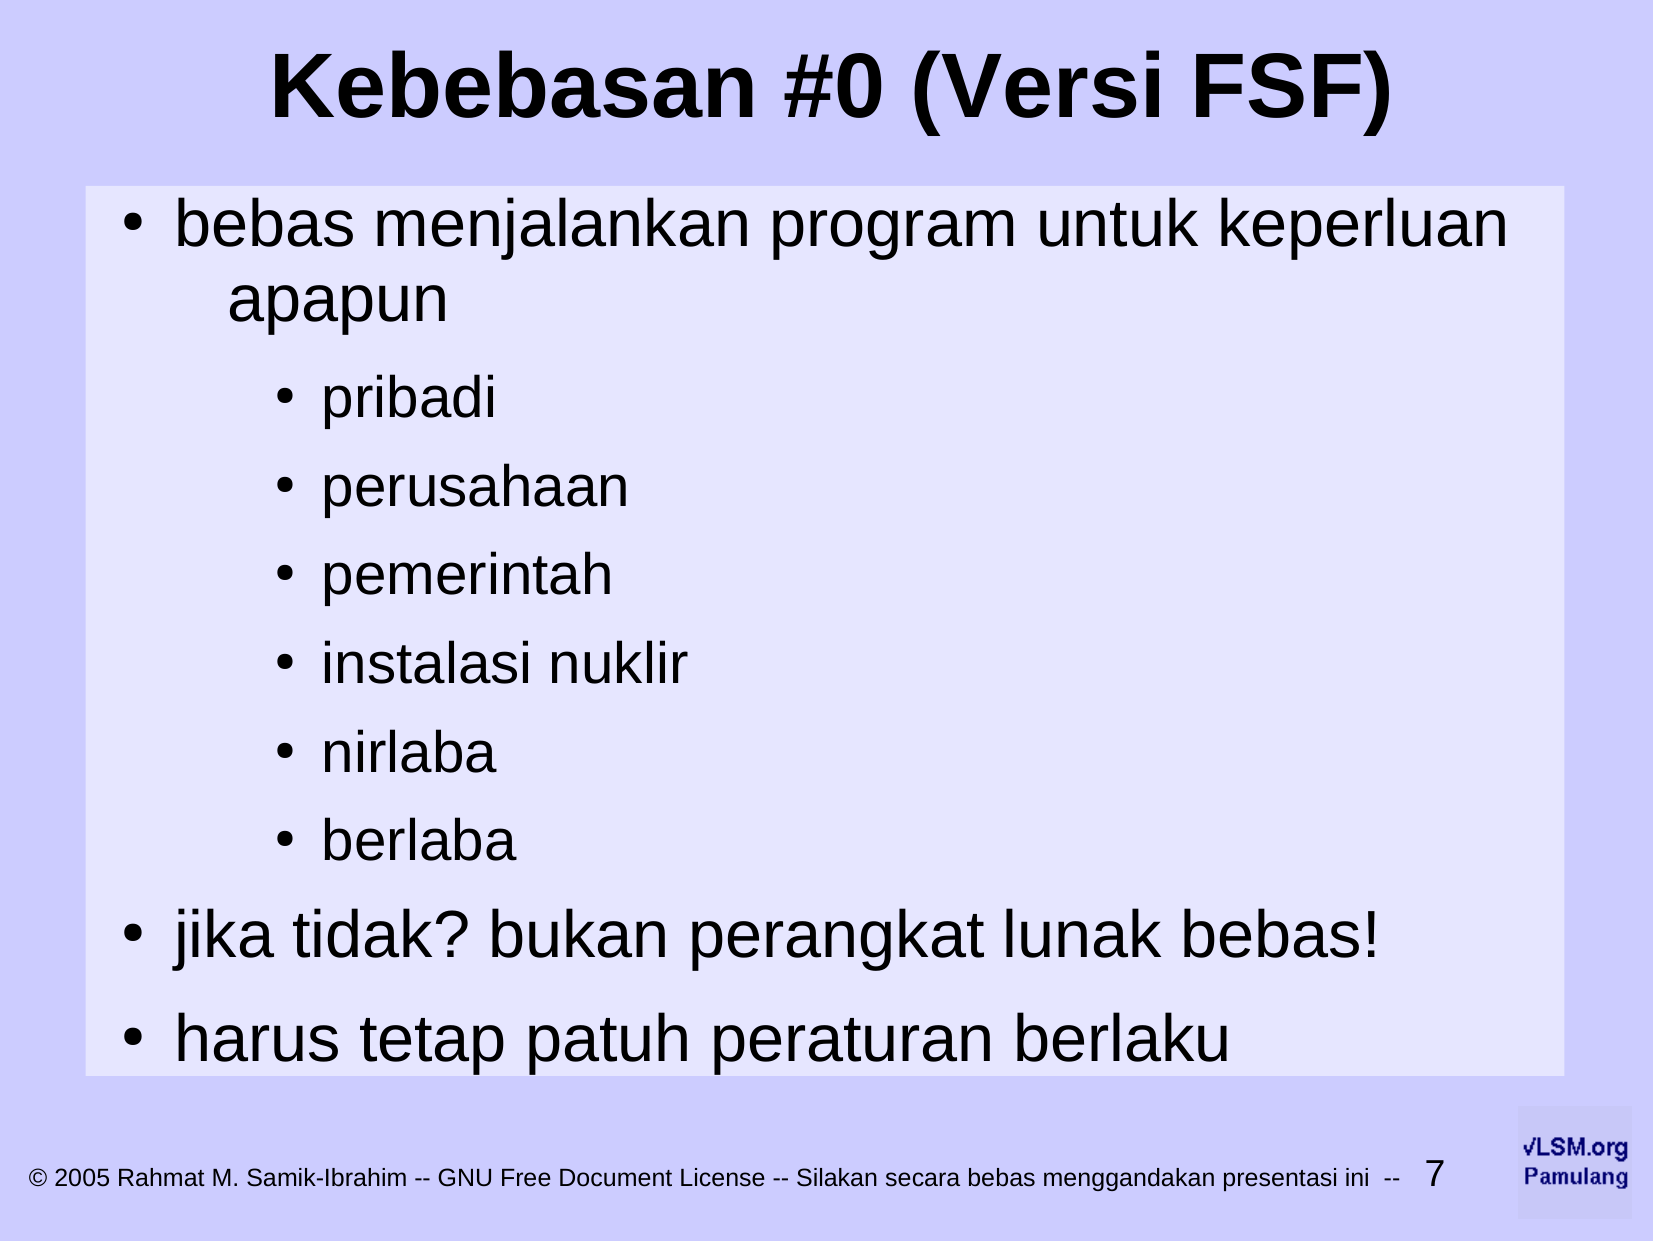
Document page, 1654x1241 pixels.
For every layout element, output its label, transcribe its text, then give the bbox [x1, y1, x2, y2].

list bebas menjalankan program untuk keperluan apapun pribadi perusahaan pemerintah instalasi nuklir nirlaba berlaba jika tidak? bukan perangkat lunak bebas! harus tetap patuh peraturan berlaku [85, 185, 1565, 1076]
title Kebebasan #0 (Versi FSF) [40, 31, 1625, 142]
picture [1518, 1106, 1632, 1219]
